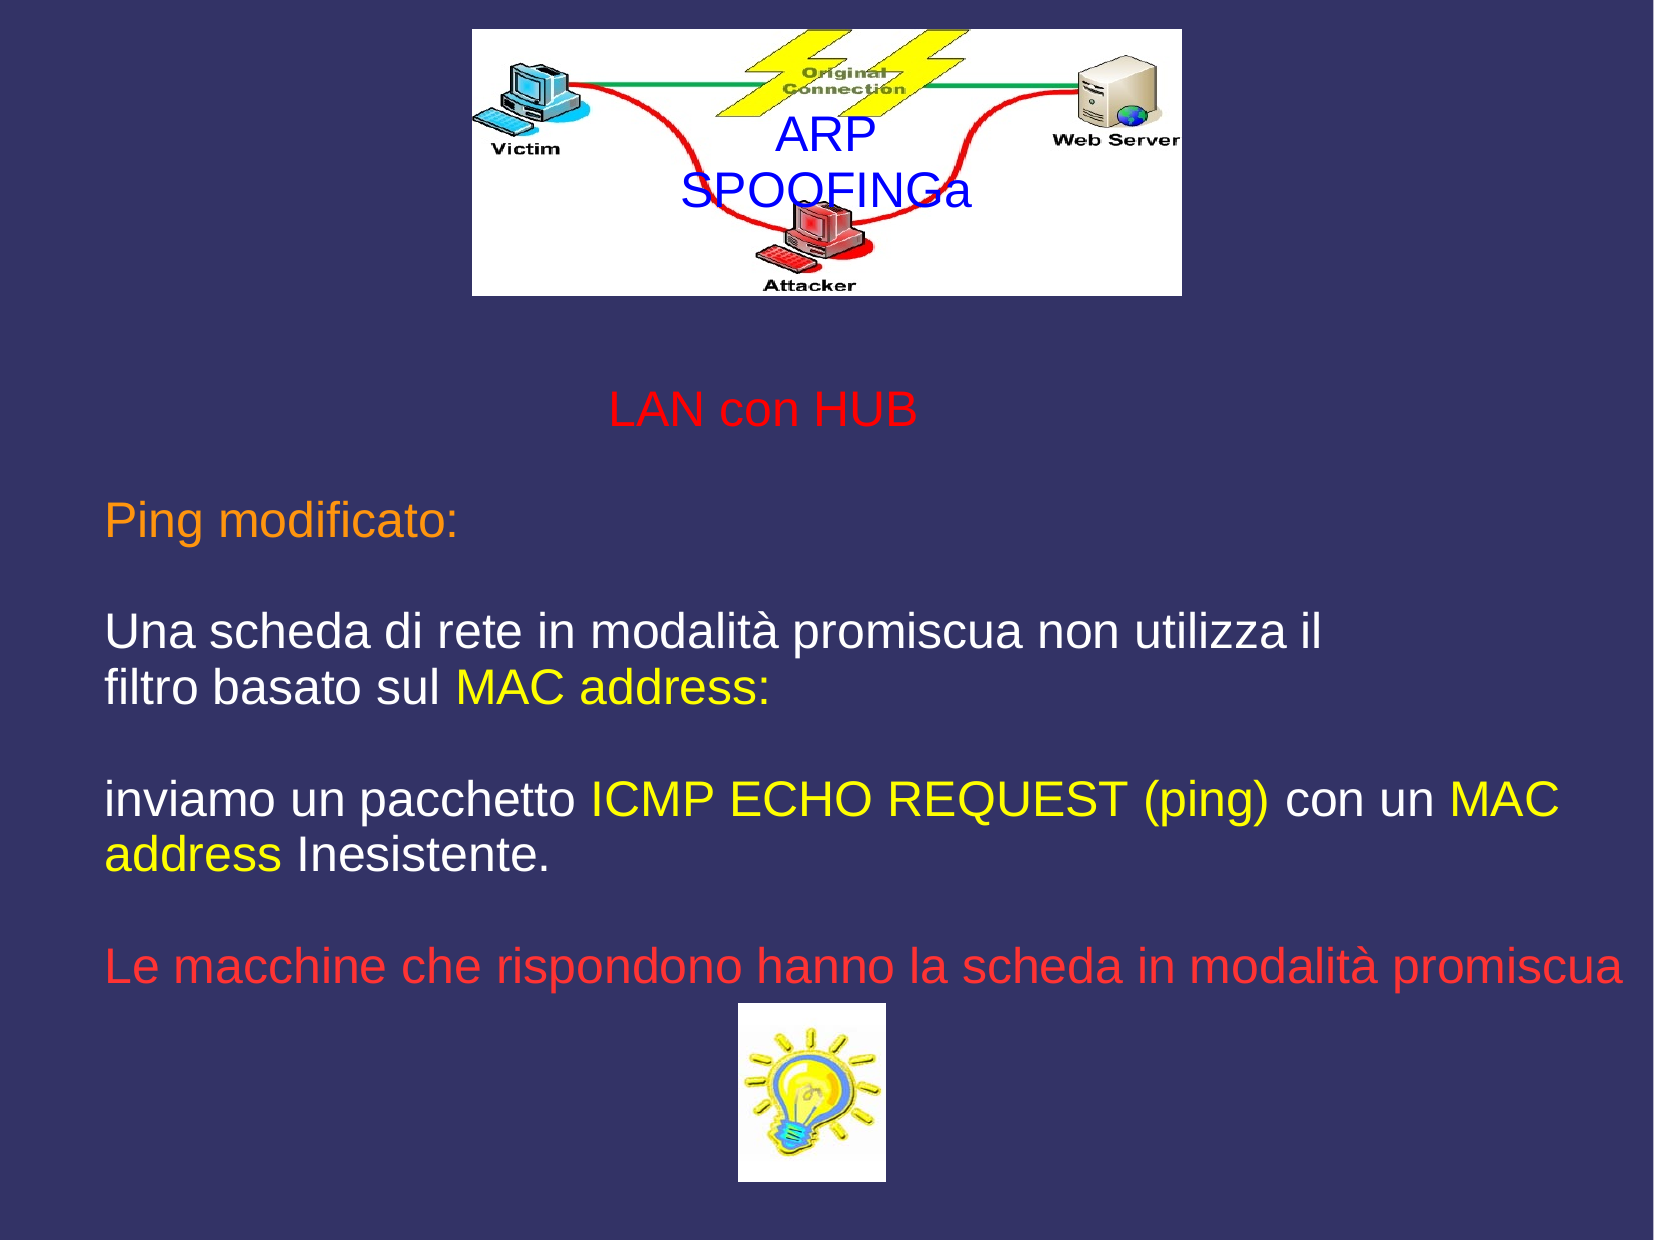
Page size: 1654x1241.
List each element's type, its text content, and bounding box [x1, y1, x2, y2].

text_box LAN con HUB Ping modificato: Una scheda di rete in modalità promiscua non utilizza il filtro basato sul MAC address: inviamo un pacchetto ICMP ECHO REQUEST (ping) con un MAC address Inesistente. Le macchine che rispondono hanno la scheda in modalità promiscua [104, 380, 1625, 995]
picture [472, 29, 1182, 296]
picture [738, 1003, 886, 1182]
